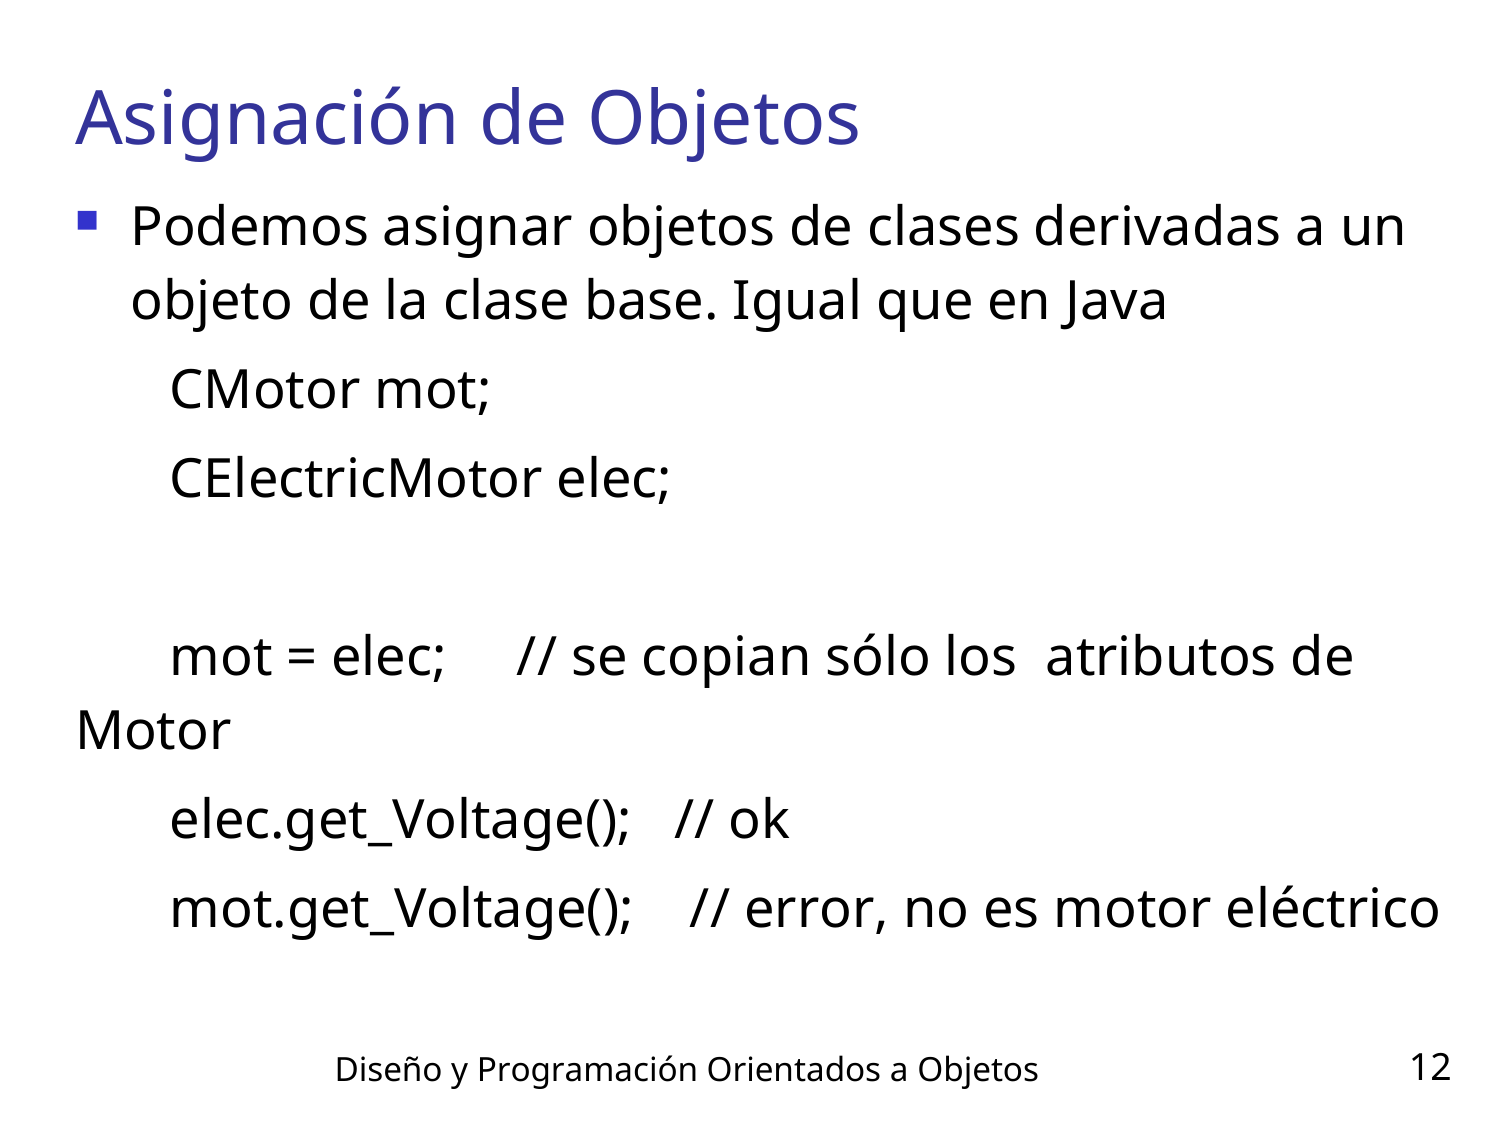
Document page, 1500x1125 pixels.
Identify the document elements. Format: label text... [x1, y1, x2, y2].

list Podemos asignar objetos de clases derivadas a un objeto de la clase base. Igual que en Java CMotor mot; CElectricMotor elec; mot = elec; // se copian sólo los atributos de Motor elec.get_Voltage(); // ok mot.get_Voltage(); // error, no es motor eléctrico [75, 187, 1462, 1051]
title Asignación de Objetos [75, 30, 1466, 193]
